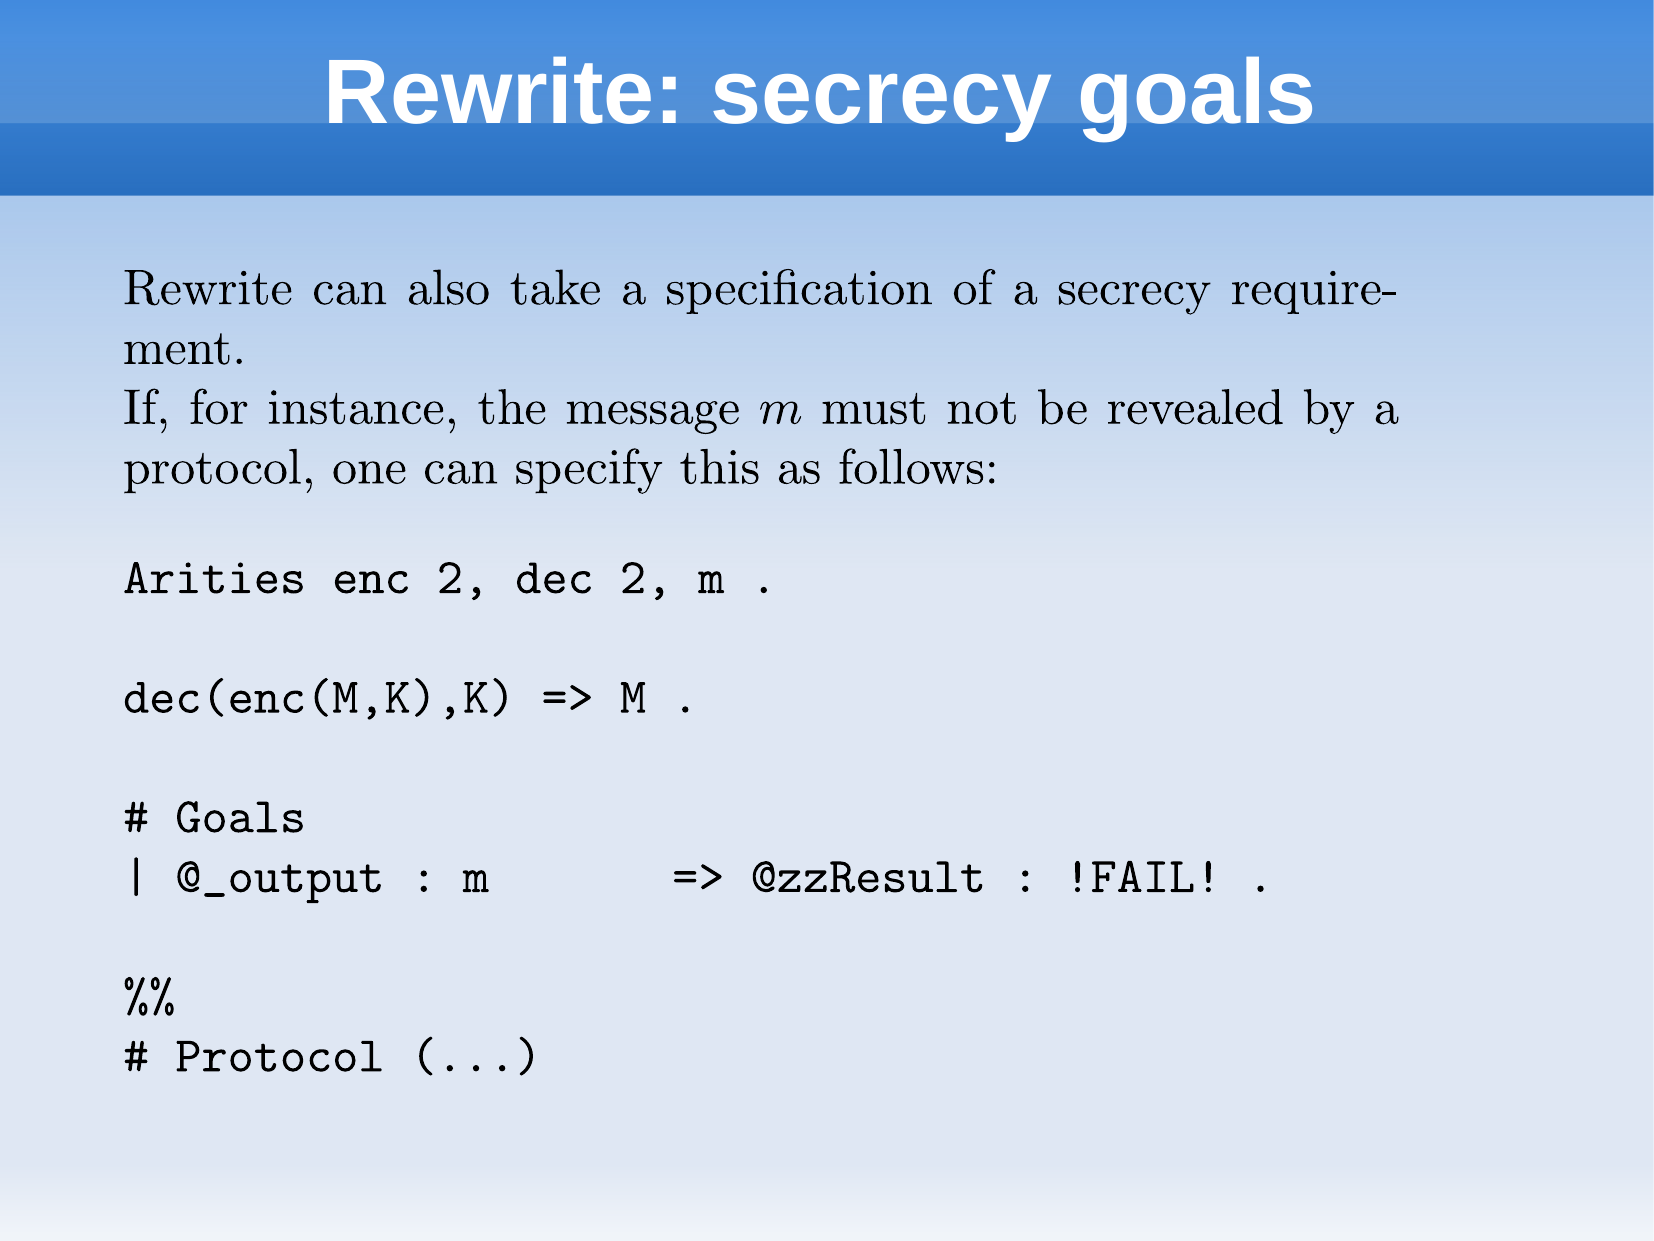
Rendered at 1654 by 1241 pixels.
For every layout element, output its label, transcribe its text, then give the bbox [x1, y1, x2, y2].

text_box [122, 268, 1399, 1076]
picture [0, 0, 1654, 1241]
title Rewrite: secrecy goals [76, 0, 1565, 188]
